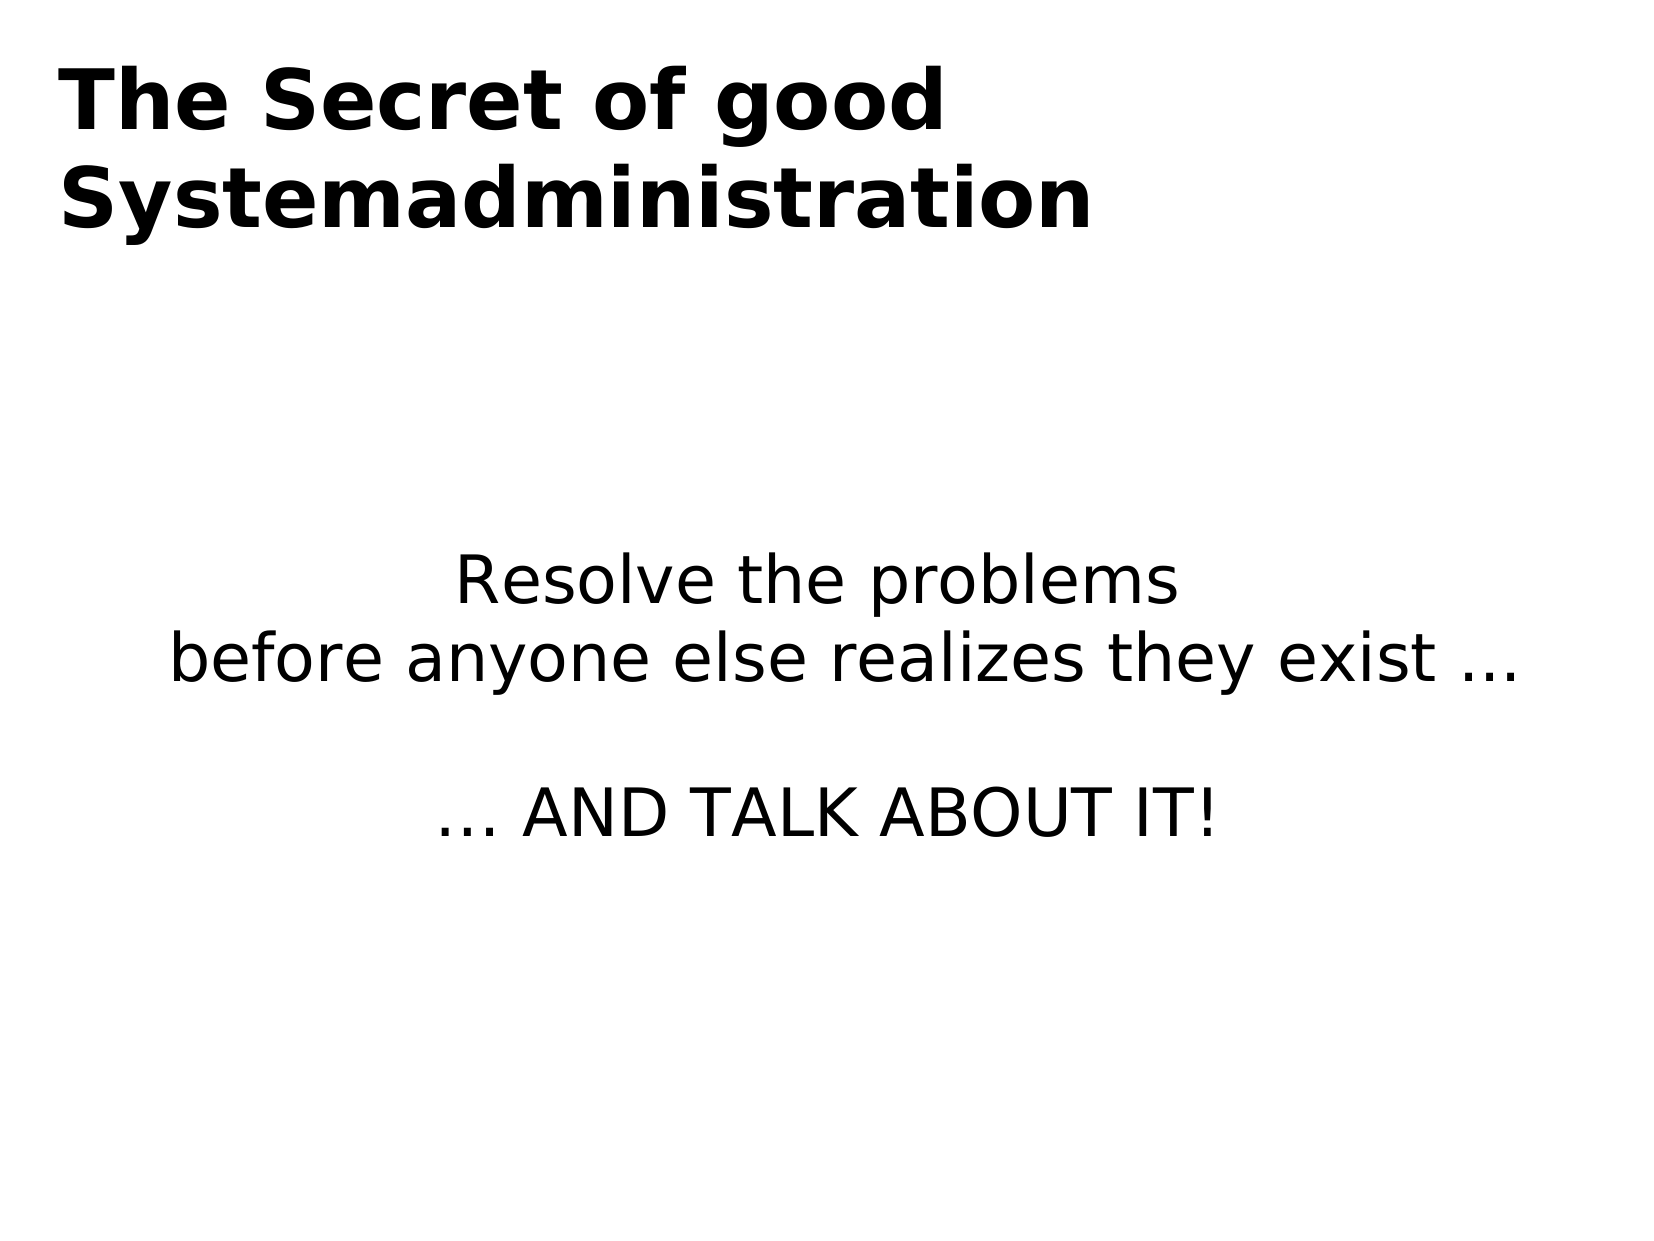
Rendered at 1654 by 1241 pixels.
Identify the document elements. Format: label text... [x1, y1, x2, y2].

subtitle Resolve the problems before anyone else realizes they exist ... … AND TALK ABOUT IT! [50, 295, 1571, 1099]
title The Secret of good Systemadministration [59, 52, 1607, 247]
